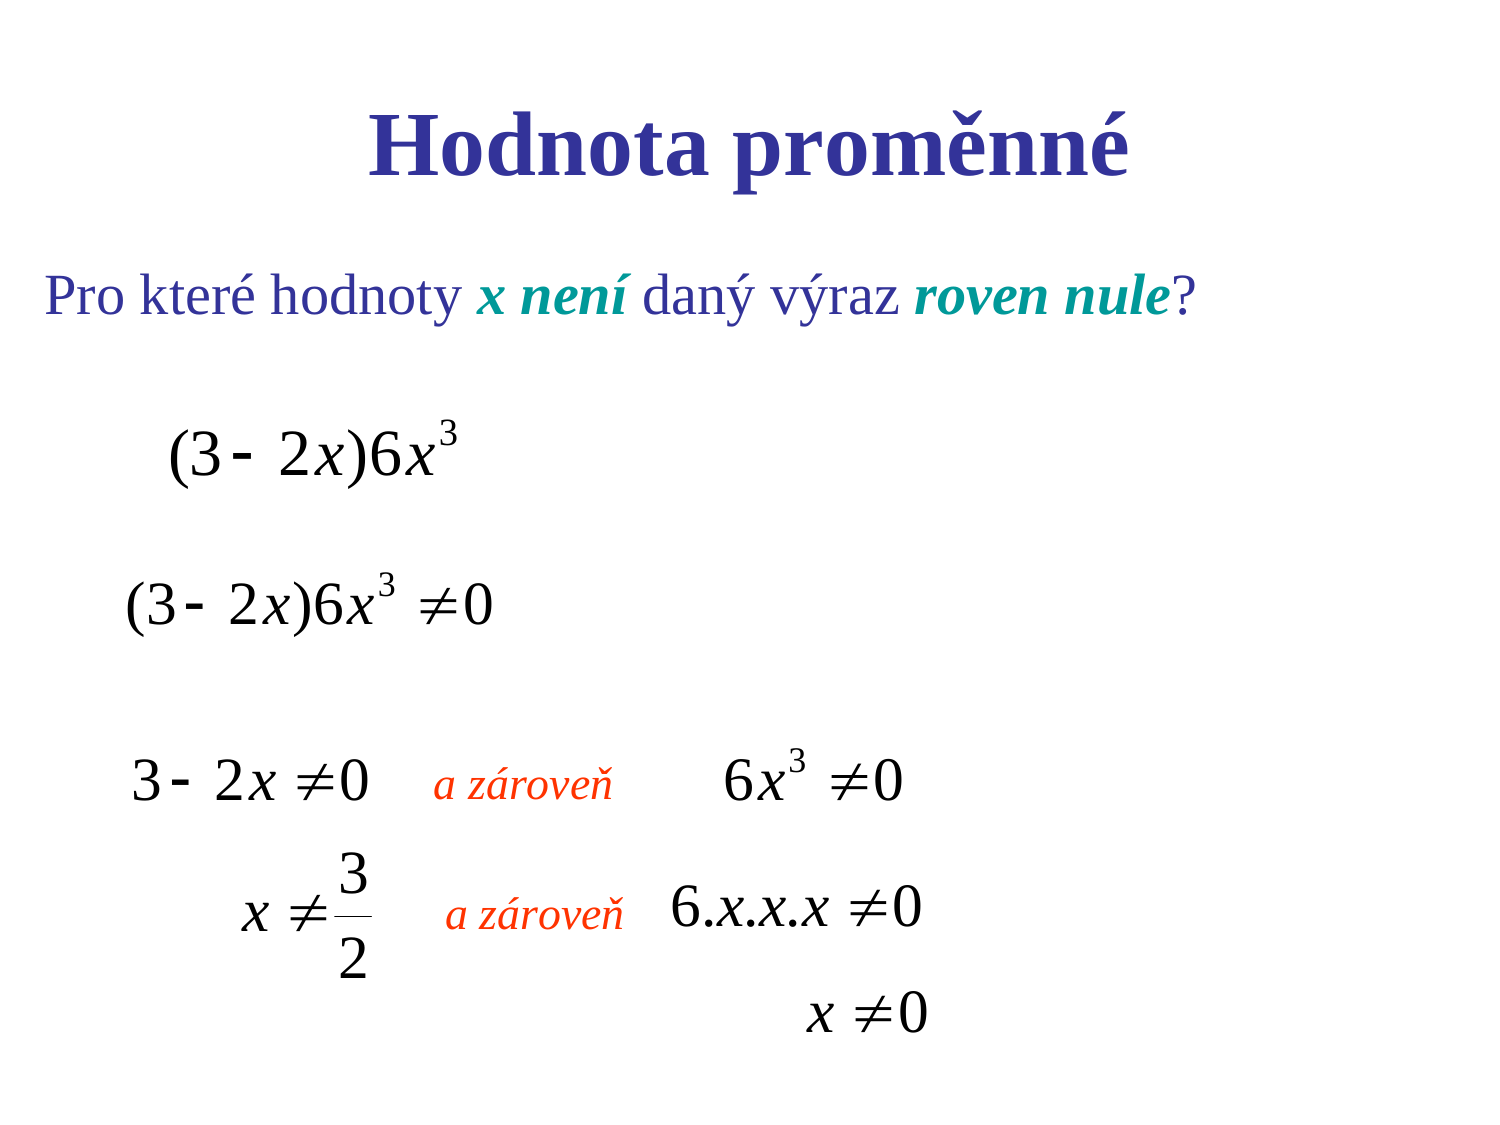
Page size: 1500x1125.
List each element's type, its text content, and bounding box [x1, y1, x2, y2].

chart [229, 834, 384, 993]
text_box [159, 403, 468, 503]
chart [795, 976, 940, 1048]
text_box a zároveň [430, 869, 703, 953]
text_box Pro které hodnoty x není daný výraz roven nule? [29, 219, 1412, 362]
chart [715, 733, 916, 816]
text_box a zároveň [419, 739, 691, 823]
title Hodnota proměnné [75, 45, 1426, 233]
chart [124, 743, 381, 816]
chart [117, 557, 502, 650]
chart [662, 869, 934, 942]
